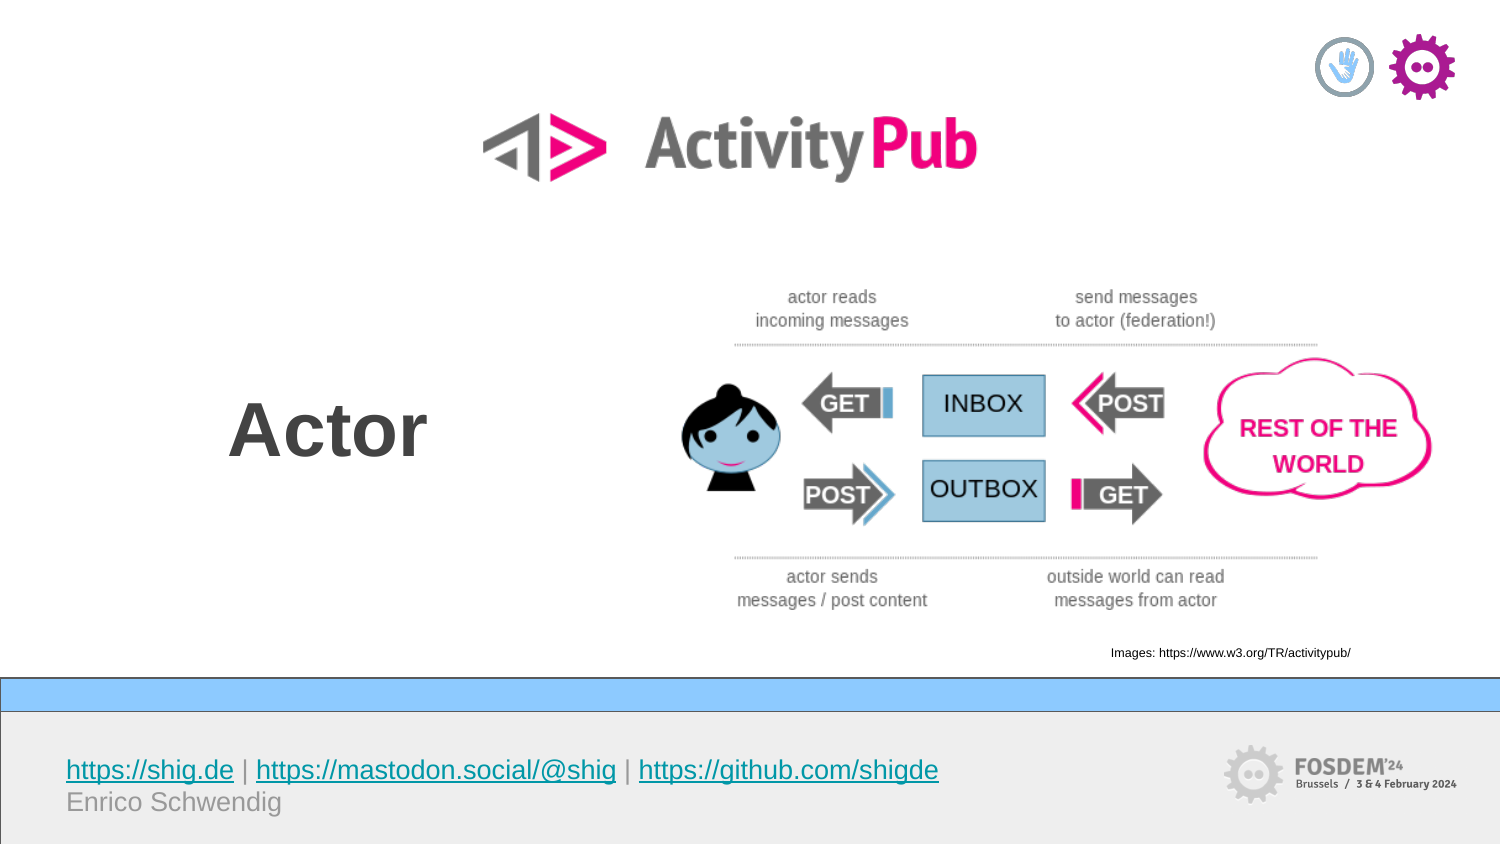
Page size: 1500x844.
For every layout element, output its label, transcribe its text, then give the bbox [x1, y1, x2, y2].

picture [1389, 34, 1455, 100]
picture [1217, 737, 1467, 814]
title Actor [12, 356, 644, 487]
picture [447, 82, 1016, 213]
text_box Images: https://www.w3.org/TR/activitypub/ [1095, 630, 1426, 676]
picture [662, 266, 1452, 631]
picture [1312, 34, 1377, 100]
